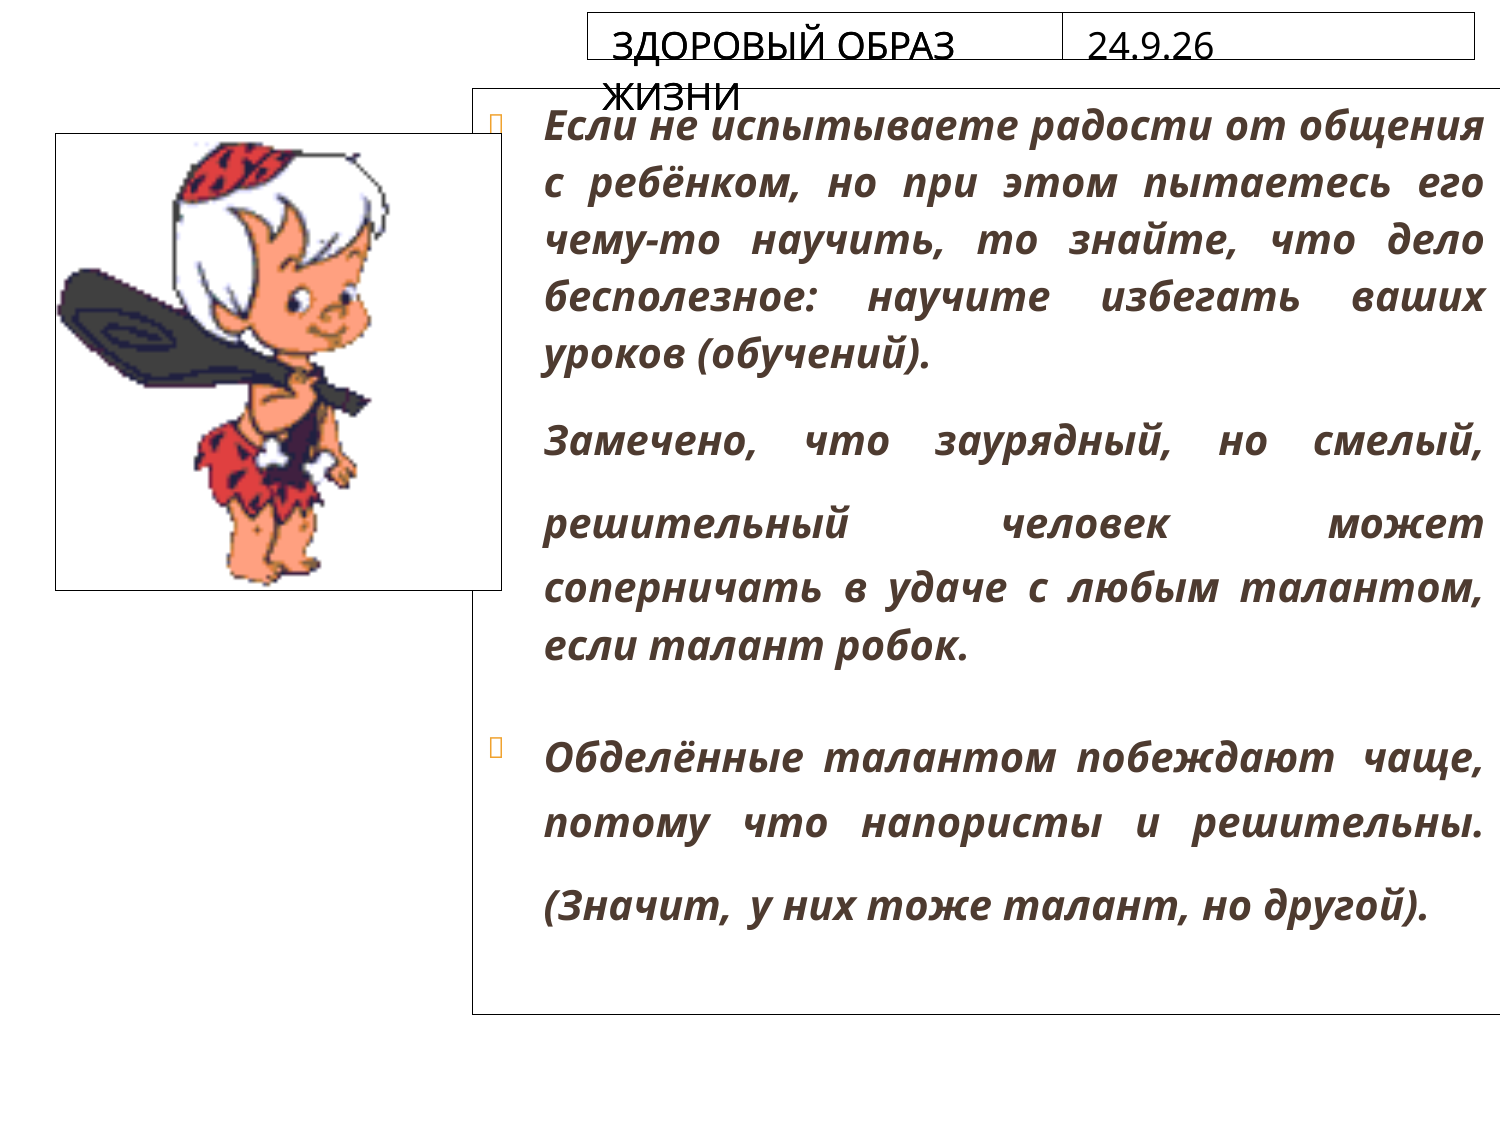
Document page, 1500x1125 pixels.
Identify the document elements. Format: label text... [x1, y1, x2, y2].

list Если не испытываете радости от общения с ребёнком, но при этом пытаетесь его чему-то научить, то знайте, что дело бесполезное: научите избегать ваших уроков (обучений). Замечено, что заурядный, но смелый, решительный человек может соперничать в удаче с любым талантом, если талант робок. Обделённые талантом побеждают чаще, потому что напористы и решительны. (Значит, у них тоже талант, но другой). [472, 88, 1500, 1015]
footer ЗДОРОВЫЙ ОБРАЗ ЖИЗНИ [587, 12, 1063, 60]
picture [55, 133, 502, 591]
